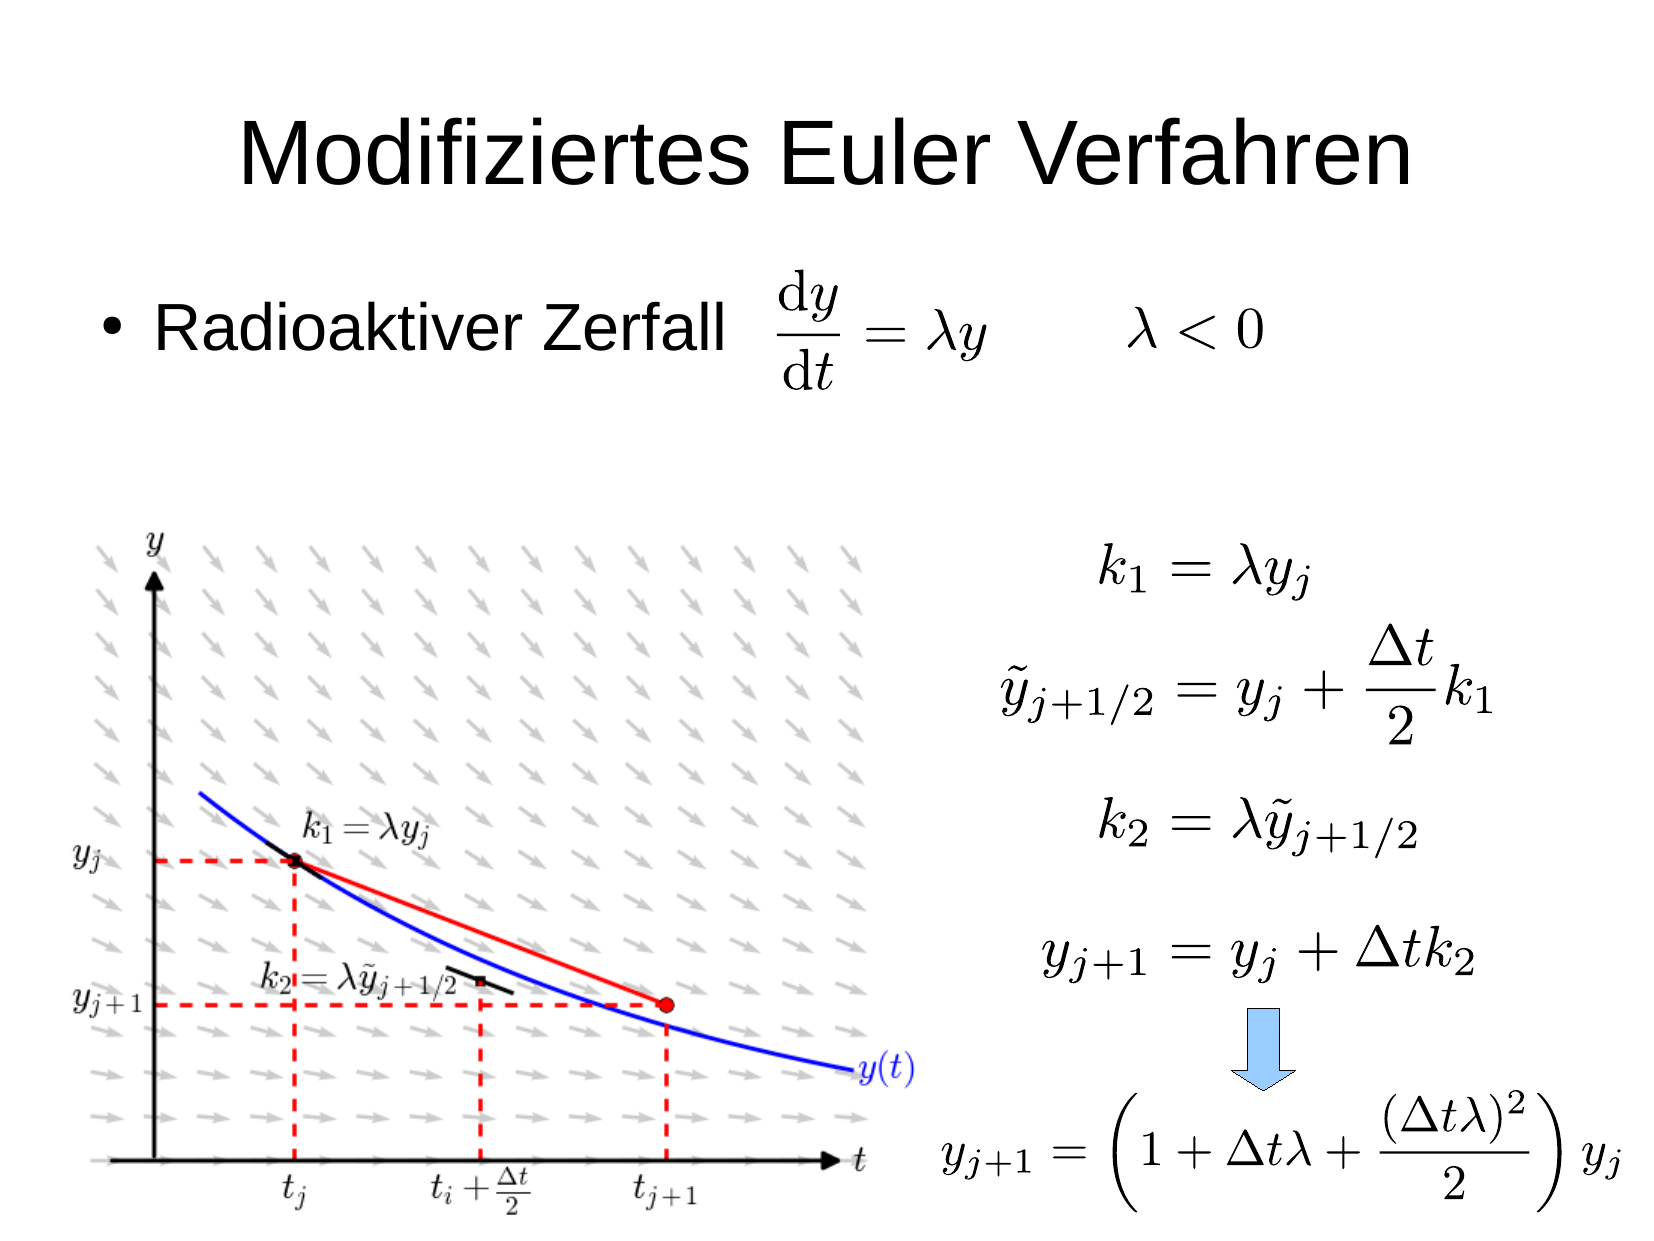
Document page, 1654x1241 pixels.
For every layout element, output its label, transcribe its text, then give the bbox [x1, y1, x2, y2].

text_box [999, 623, 1496, 745]
text_box [1040, 924, 1476, 984]
text_box [1096, 797, 1419, 859]
text_box [1096, 543, 1314, 601]
text_box [776, 269, 989, 390]
title Modifiziertes Euler Verfahren [82, 49, 1571, 257]
text_box [940, 1008, 1624, 1213]
list Radioaktiver Zerfall [82, 290, 1571, 1094]
picture [0, 485, 960, 1236]
text_box [1124, 306, 1265, 350]
